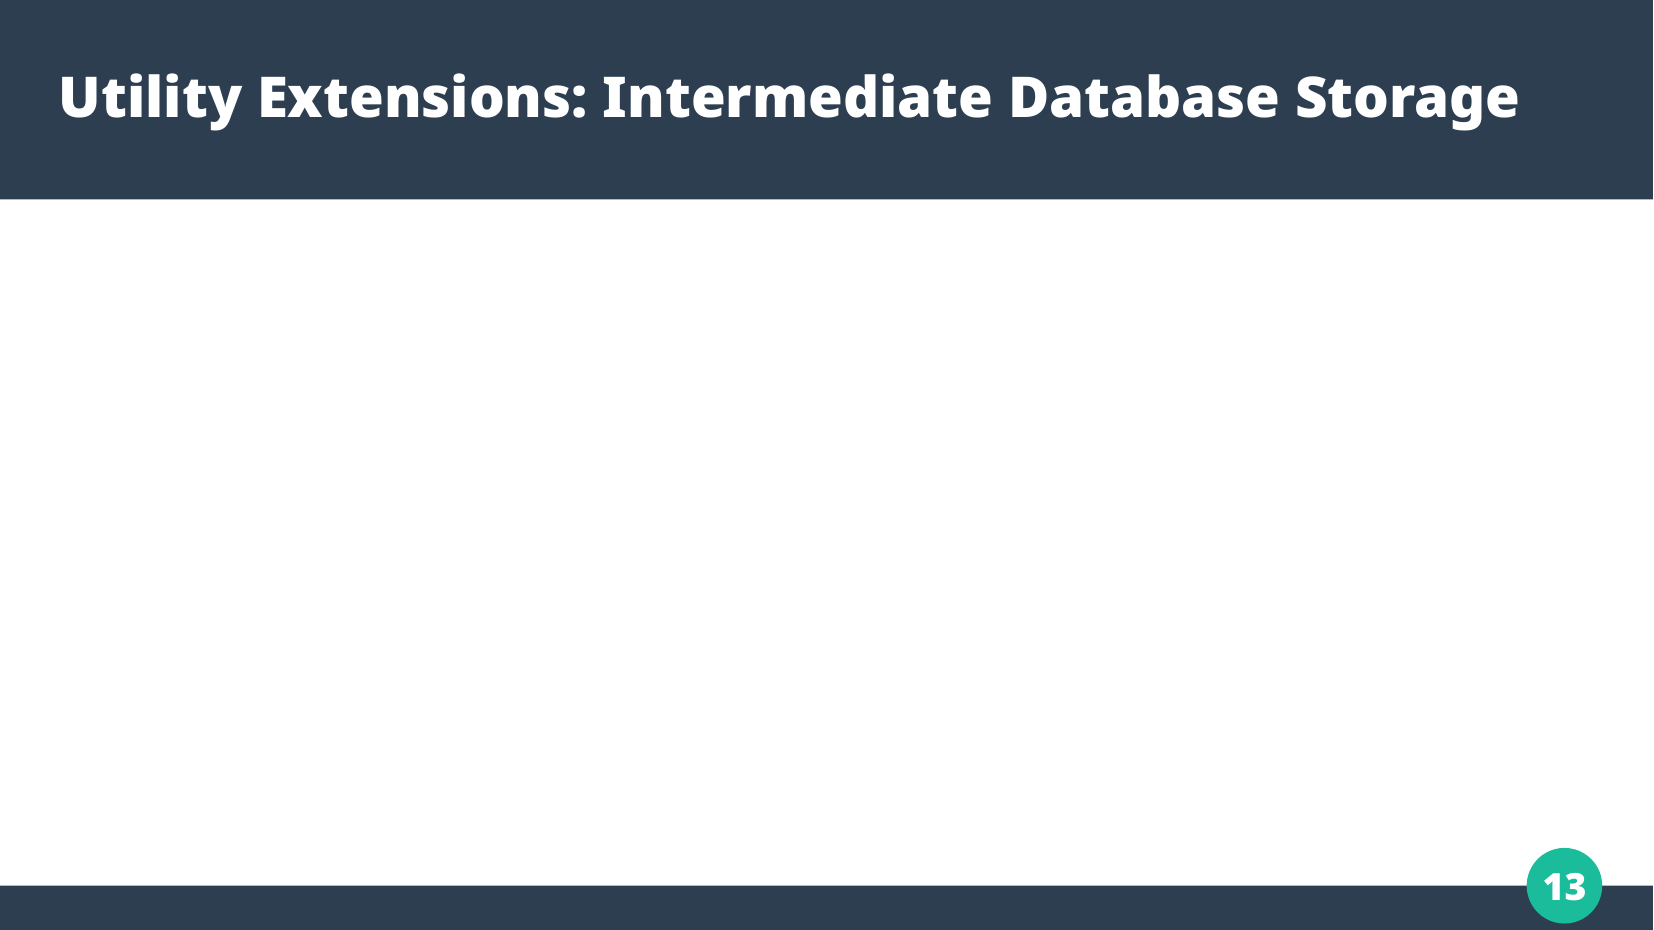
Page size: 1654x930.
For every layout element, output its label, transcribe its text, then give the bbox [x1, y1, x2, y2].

title Utility Extensions: Intermediate Database Storage [58, 36, 1594, 156]
